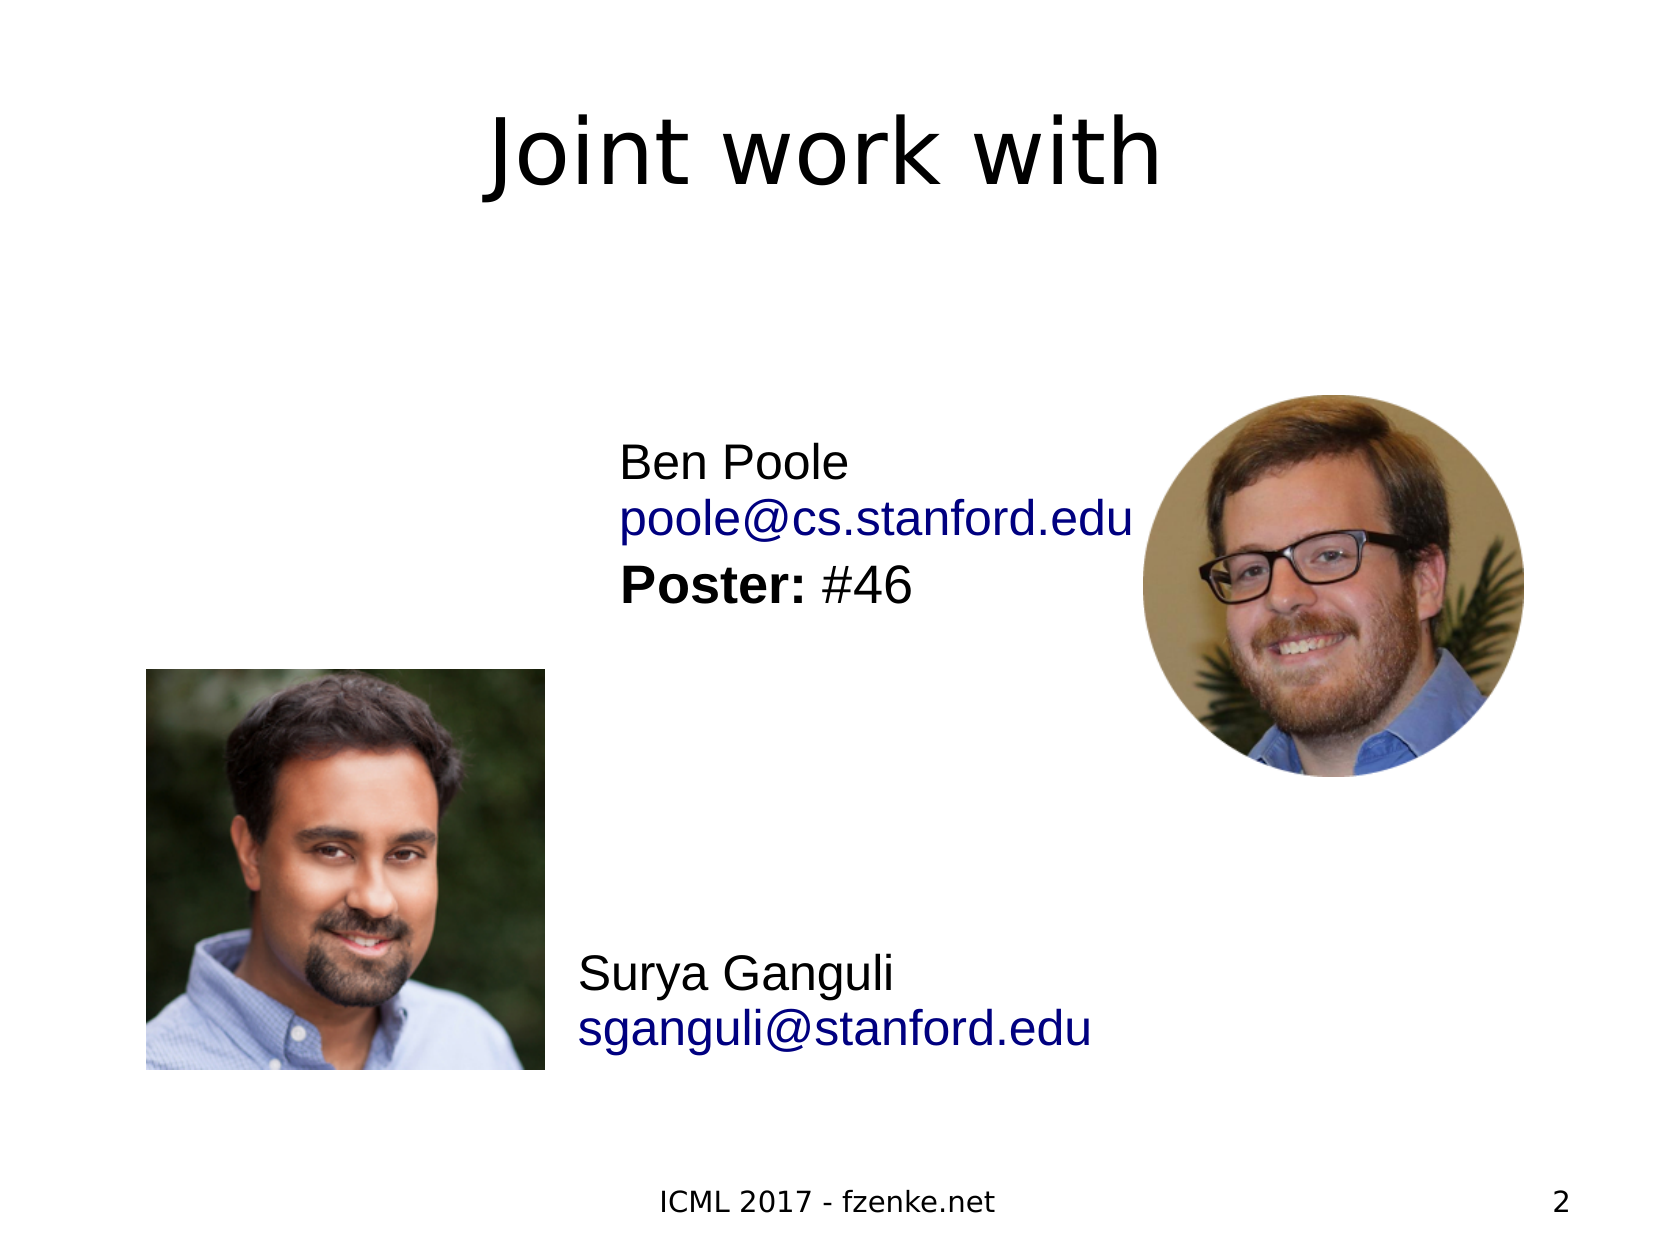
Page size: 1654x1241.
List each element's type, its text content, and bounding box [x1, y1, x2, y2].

picture [1143, 395, 1524, 777]
text_box Surya Ganguli sganguli@stanford.edu [563, 937, 1224, 1072]
text_box Poster: #46 [606, 547, 948, 623]
picture [146, 669, 545, 1070]
title Joint work with [82, 49, 1571, 257]
text_box Ben Poole poole@cs.stanford.edu [604, 427, 1265, 562]
